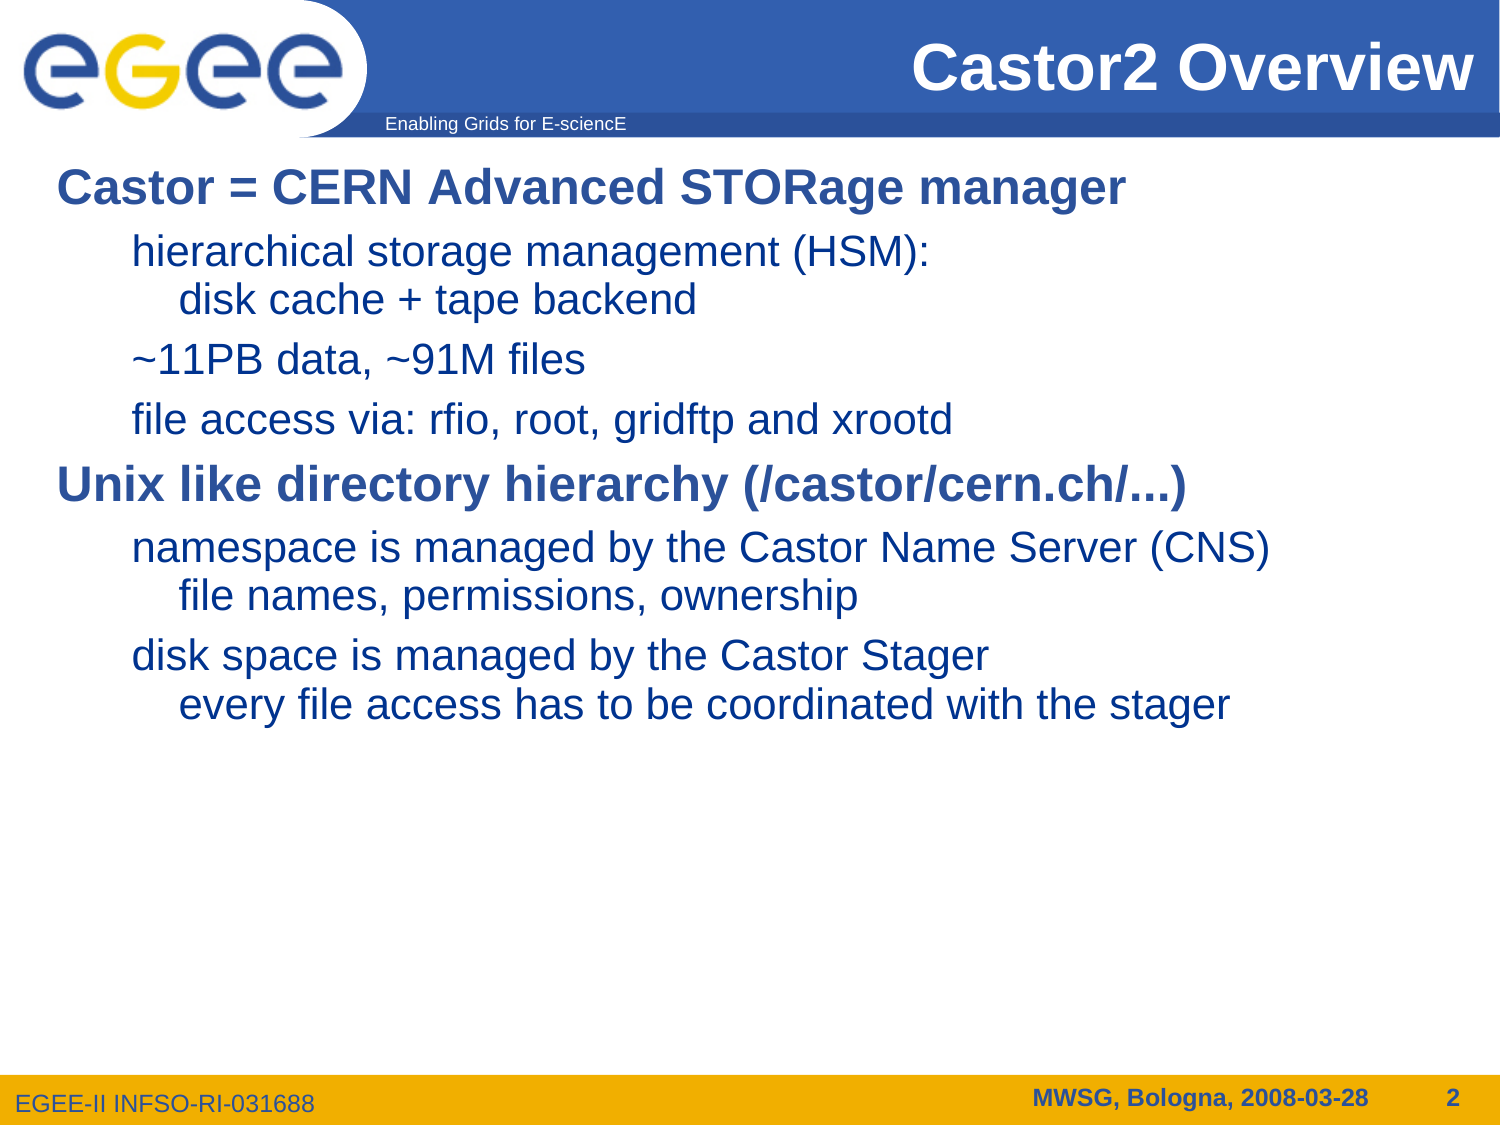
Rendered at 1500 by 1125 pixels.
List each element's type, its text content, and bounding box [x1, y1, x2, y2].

title Castor2 Overview [369, 18, 1475, 117]
list Castor = CERN Advanced STORage manager hierarchical storage management (HSM): disk cache + tape backend ~11PB data, ~91M files file access via: rfio, root, gridftp and xrootd Unix like directory hierarchy (/castor/cern.ch/...) namespace is managed by the Castor Name Server (CNS) file names, permissions, ownership disk space is managed by the Castor Stager every file access has to be coordinated with the stager [56, 159, 1466, 1036]
picture [18, 30, 349, 112]
